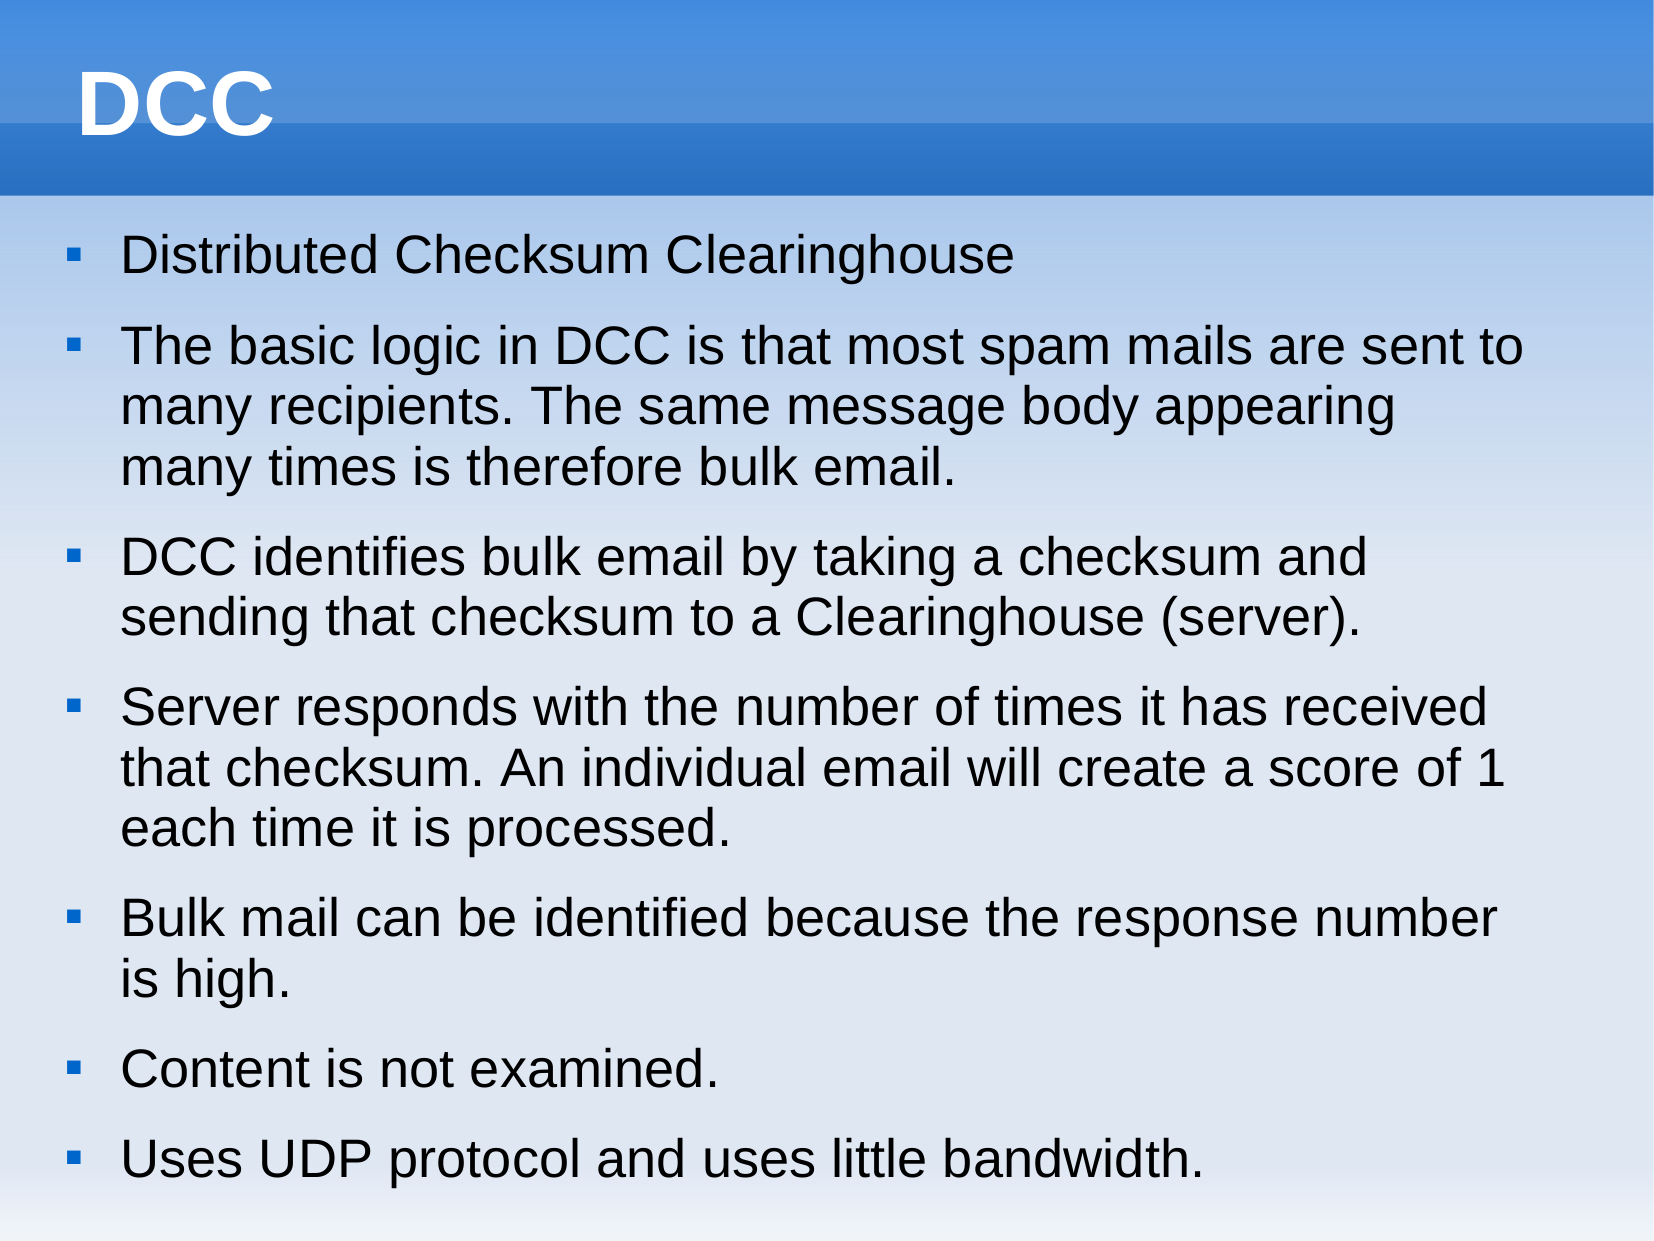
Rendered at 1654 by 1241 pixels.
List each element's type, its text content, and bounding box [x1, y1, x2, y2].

title DCC [76, 7, 1565, 200]
picture [0, 0, 1654, 1241]
list Distributed Checksum Clearinghouse The basic logic in DCC is that most spam mails are sent to many recipients. The same message body appearing many times is therefore bulk email. DCC identifies bulk email by taking a checksum and sending that checksum to a Clearinghouse (server). Server responds with the number of times it has received that checksum. An individual email will create a score of 1 each time it is processed. Bulk mail can be identified because the response number is high. Content is not examined. Uses UDP protocol and uses little bandwidth. [49, 225, 1538, 1190]
